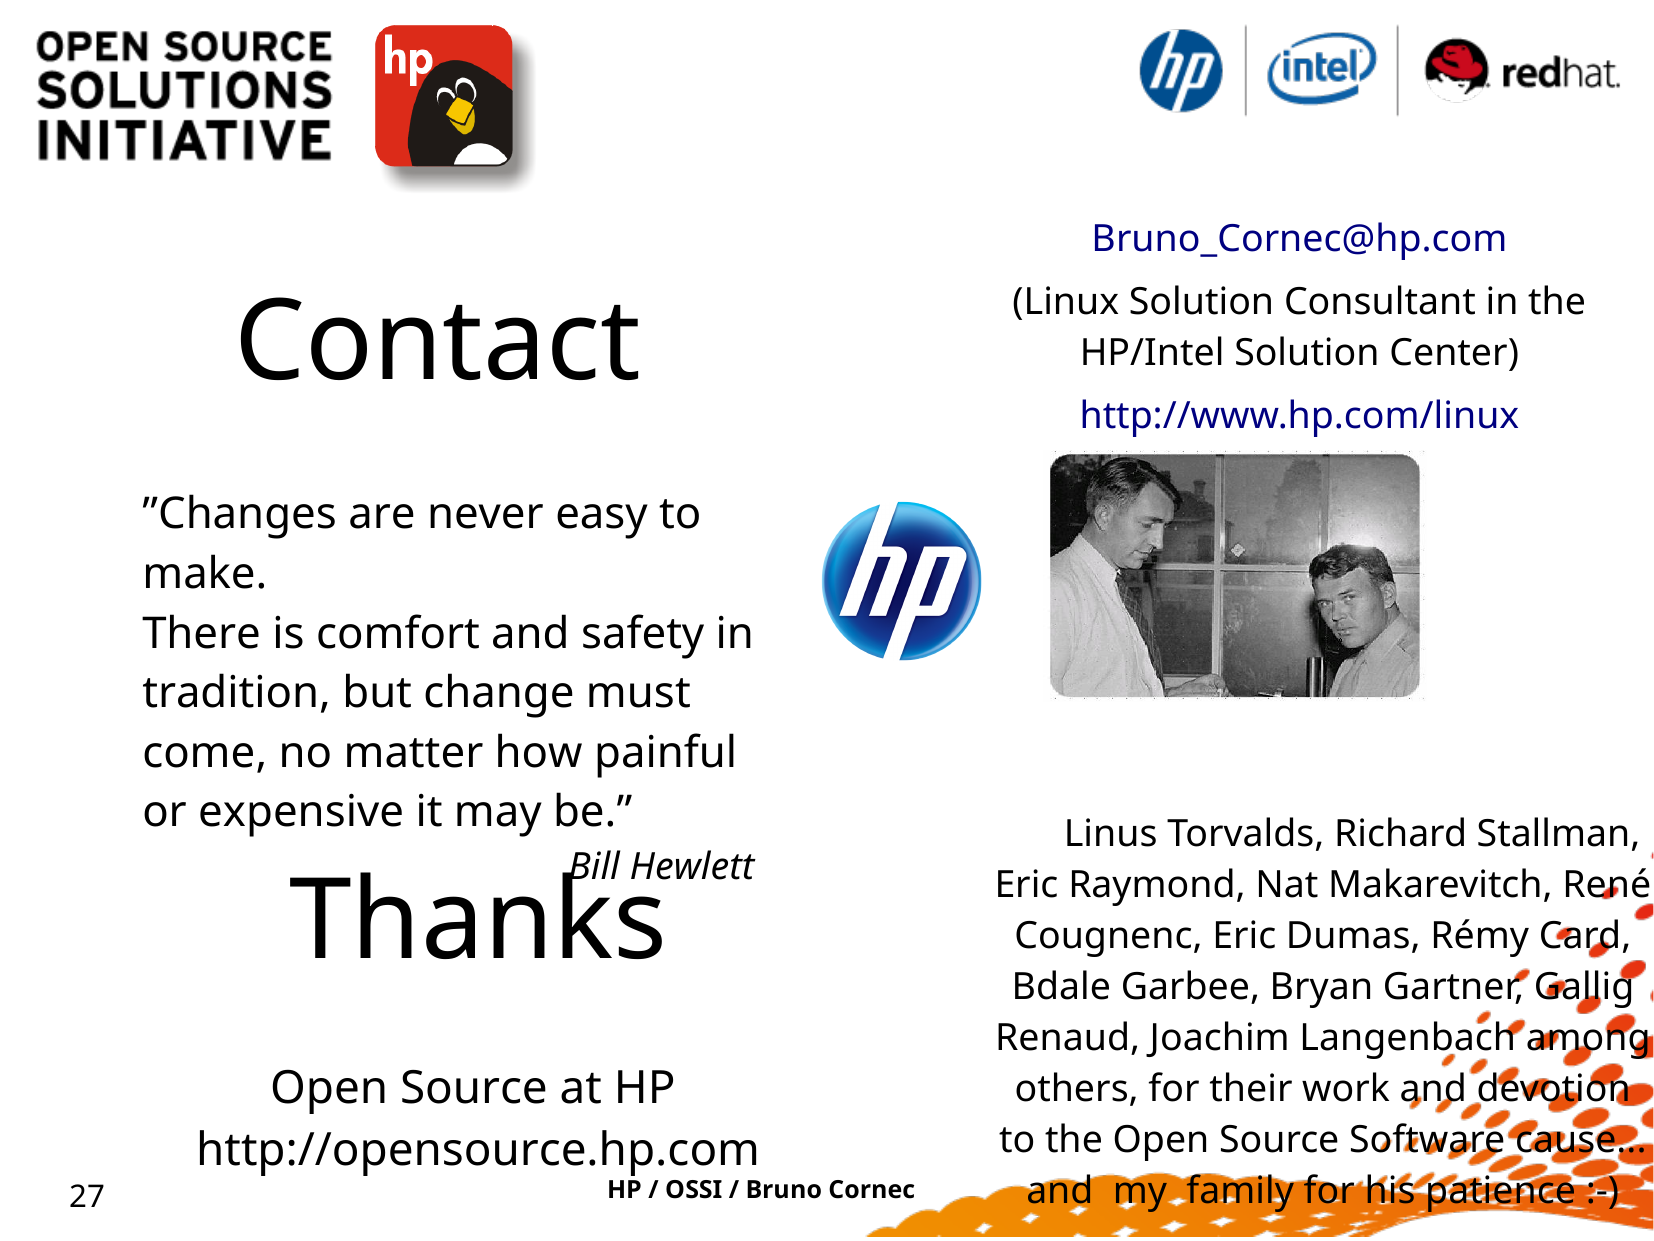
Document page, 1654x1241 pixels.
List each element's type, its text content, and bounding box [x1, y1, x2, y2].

picture [1453, 1193, 1463, 1201]
text_box ”Changes are never easy to make. There is comfort and safety in tradition, but change must come, no matter how painful or expensive it may be.” Bill Hewlett [65, 482, 783, 856]
picture [1321, 1189, 1333, 1201]
picture [1043, 450, 1427, 702]
picture [1280, 1189, 1287, 1199]
picture [0, 0, 1654, 1237]
text_box Thanks Open Source at HP http://opensource.hp.com [196, 838, 685, 1128]
picture [1431, 1189, 1443, 1201]
picture [1031, 1193, 1041, 1201]
picture [1204, 1193, 1214, 1201]
picture [1153, 1189, 1160, 1199]
list Bruno_Cornec@hp.com (Linux Solution Consultant in the HP/Intel Solution Center) http://www.hp.com/linux Linus Torvalds, Richard Stallman, Eric Raymond, Nat Makarevitch, René Cougnenc, Eric Dumas, Rémy Card, Bdale Garbee, Bryan Gartner, Gallig Renaud, Joachim Langenbach among others, for their work and devotion to the Open Source Software cause... and my family for his patience :-) [862, 211, 1654, 1189]
text_box Contact [234, 259, 655, 399]
picture [1075, 1189, 1087, 1201]
